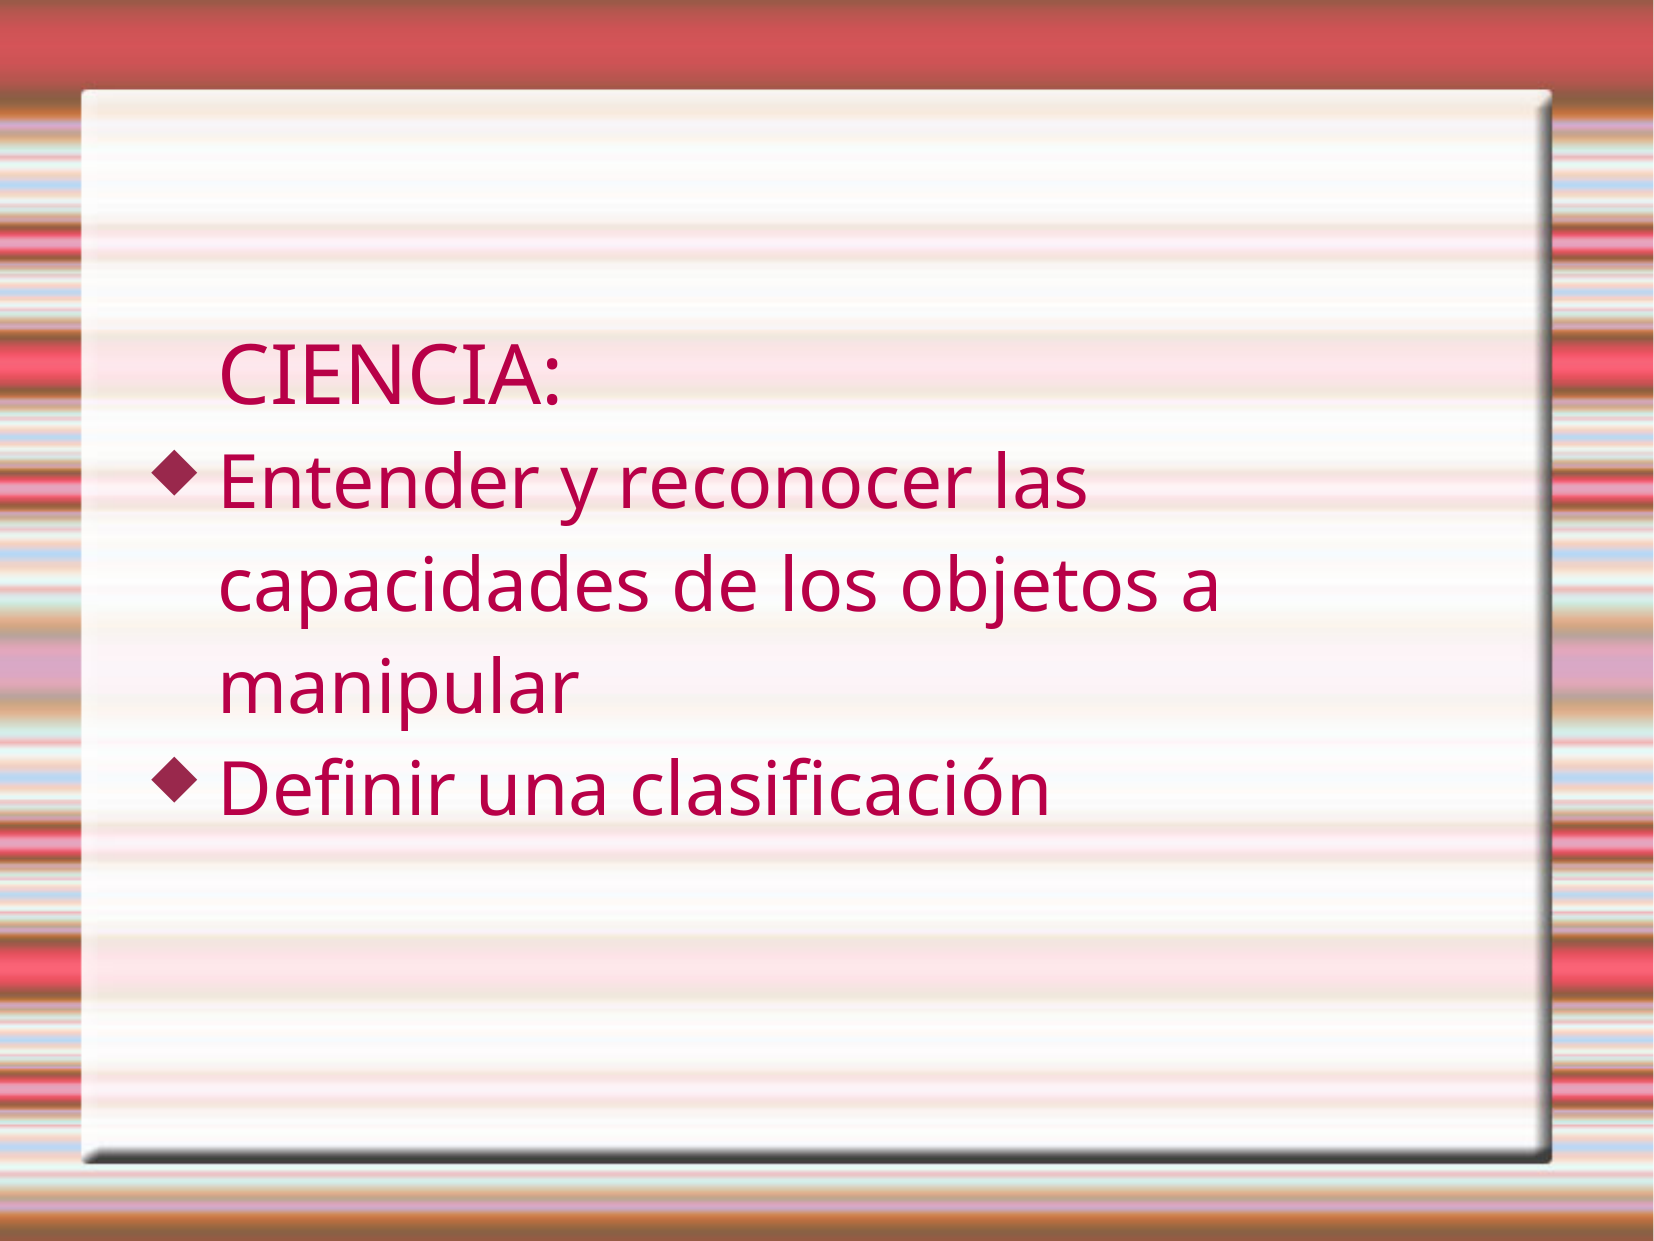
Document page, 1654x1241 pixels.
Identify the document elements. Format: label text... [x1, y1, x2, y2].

list CIENCIA: Entender y reconocer las capacidades de los objetos a manipular Definir una clasificación [134, 315, 1516, 1097]
picture [0, 0, 1654, 1241]
